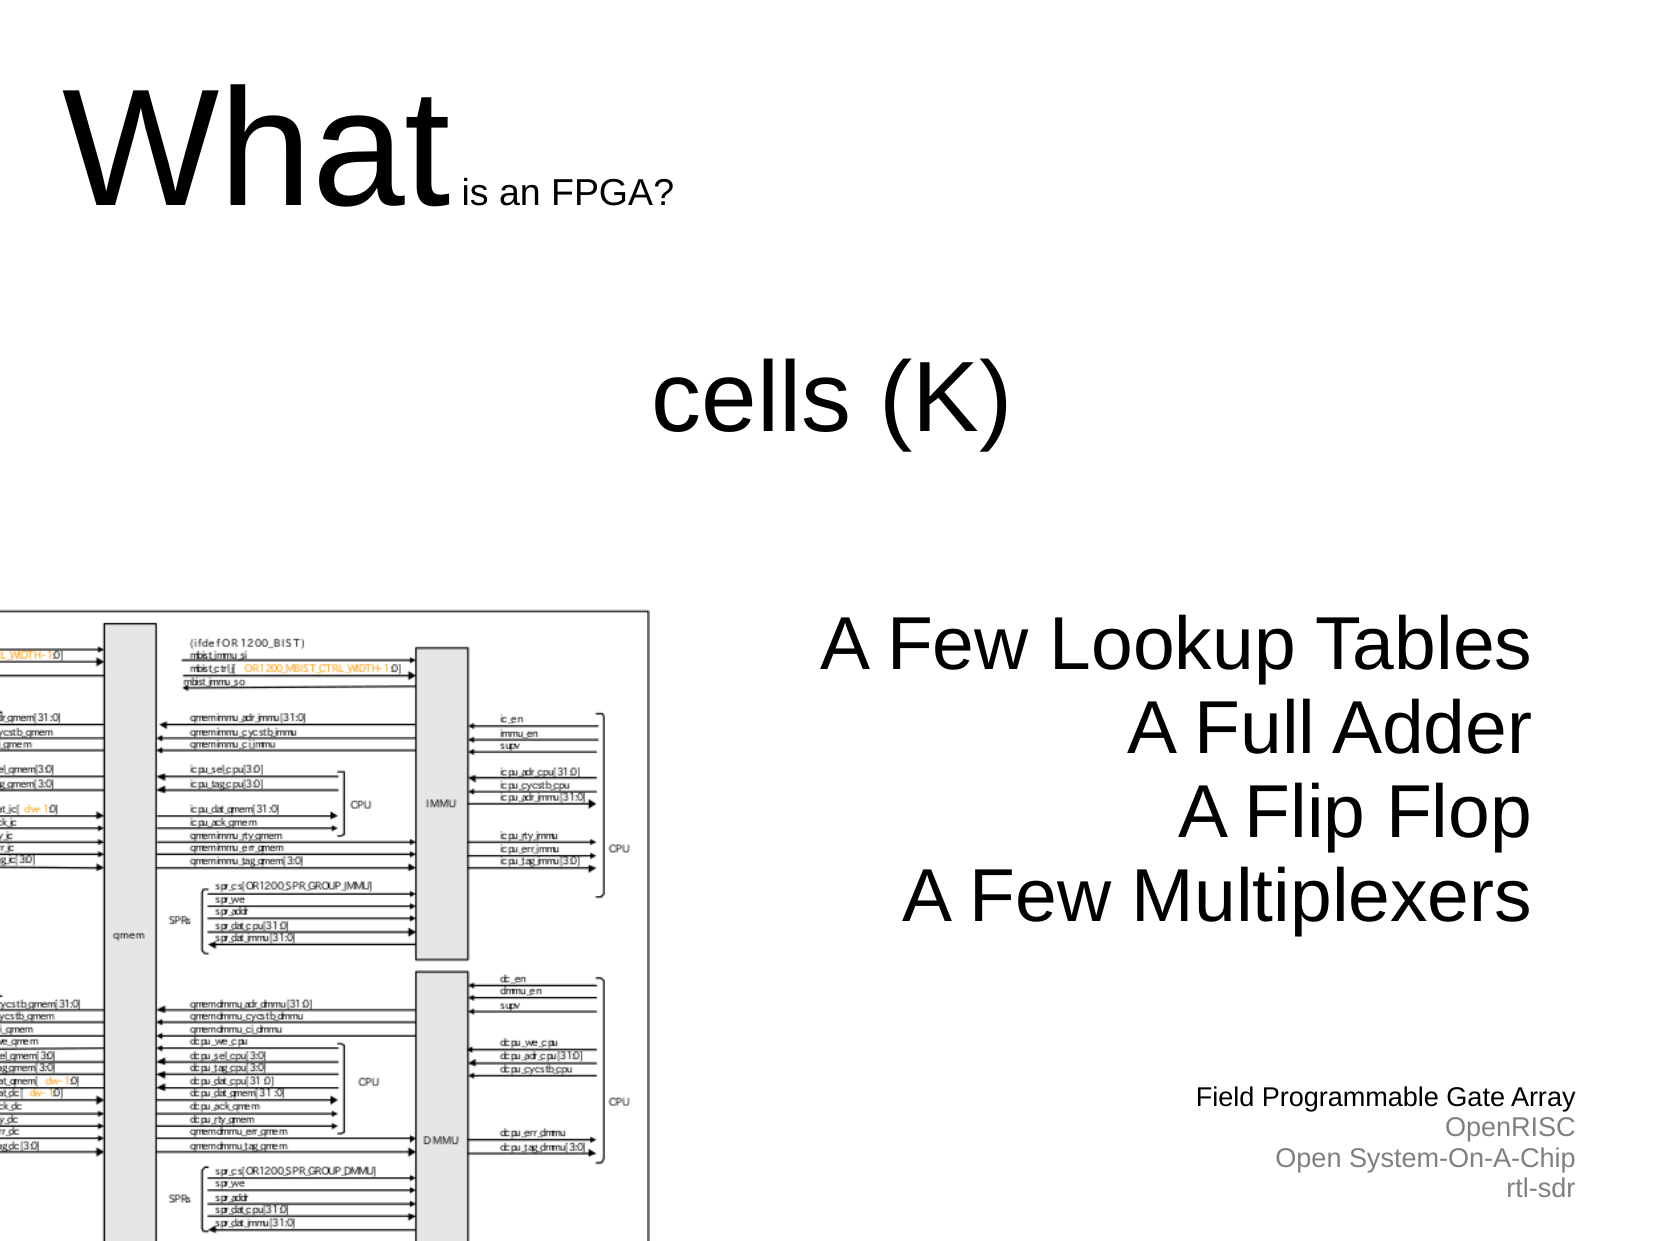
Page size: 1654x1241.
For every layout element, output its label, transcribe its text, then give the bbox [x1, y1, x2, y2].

text_box Field Programmable Gate Array OpenRISC Open System-On-A-Chip rtl-sdr [1181, 1074, 1591, 1211]
text_box What is an FPGA? [47, 47, 690, 249]
text_box A Few Lookup Tables A Full Adder A Flip Flop A Few Multiplexers [805, 594, 1548, 945]
text_box cells (K) [636, 334, 1028, 461]
picture [0, 590, 650, 1241]
